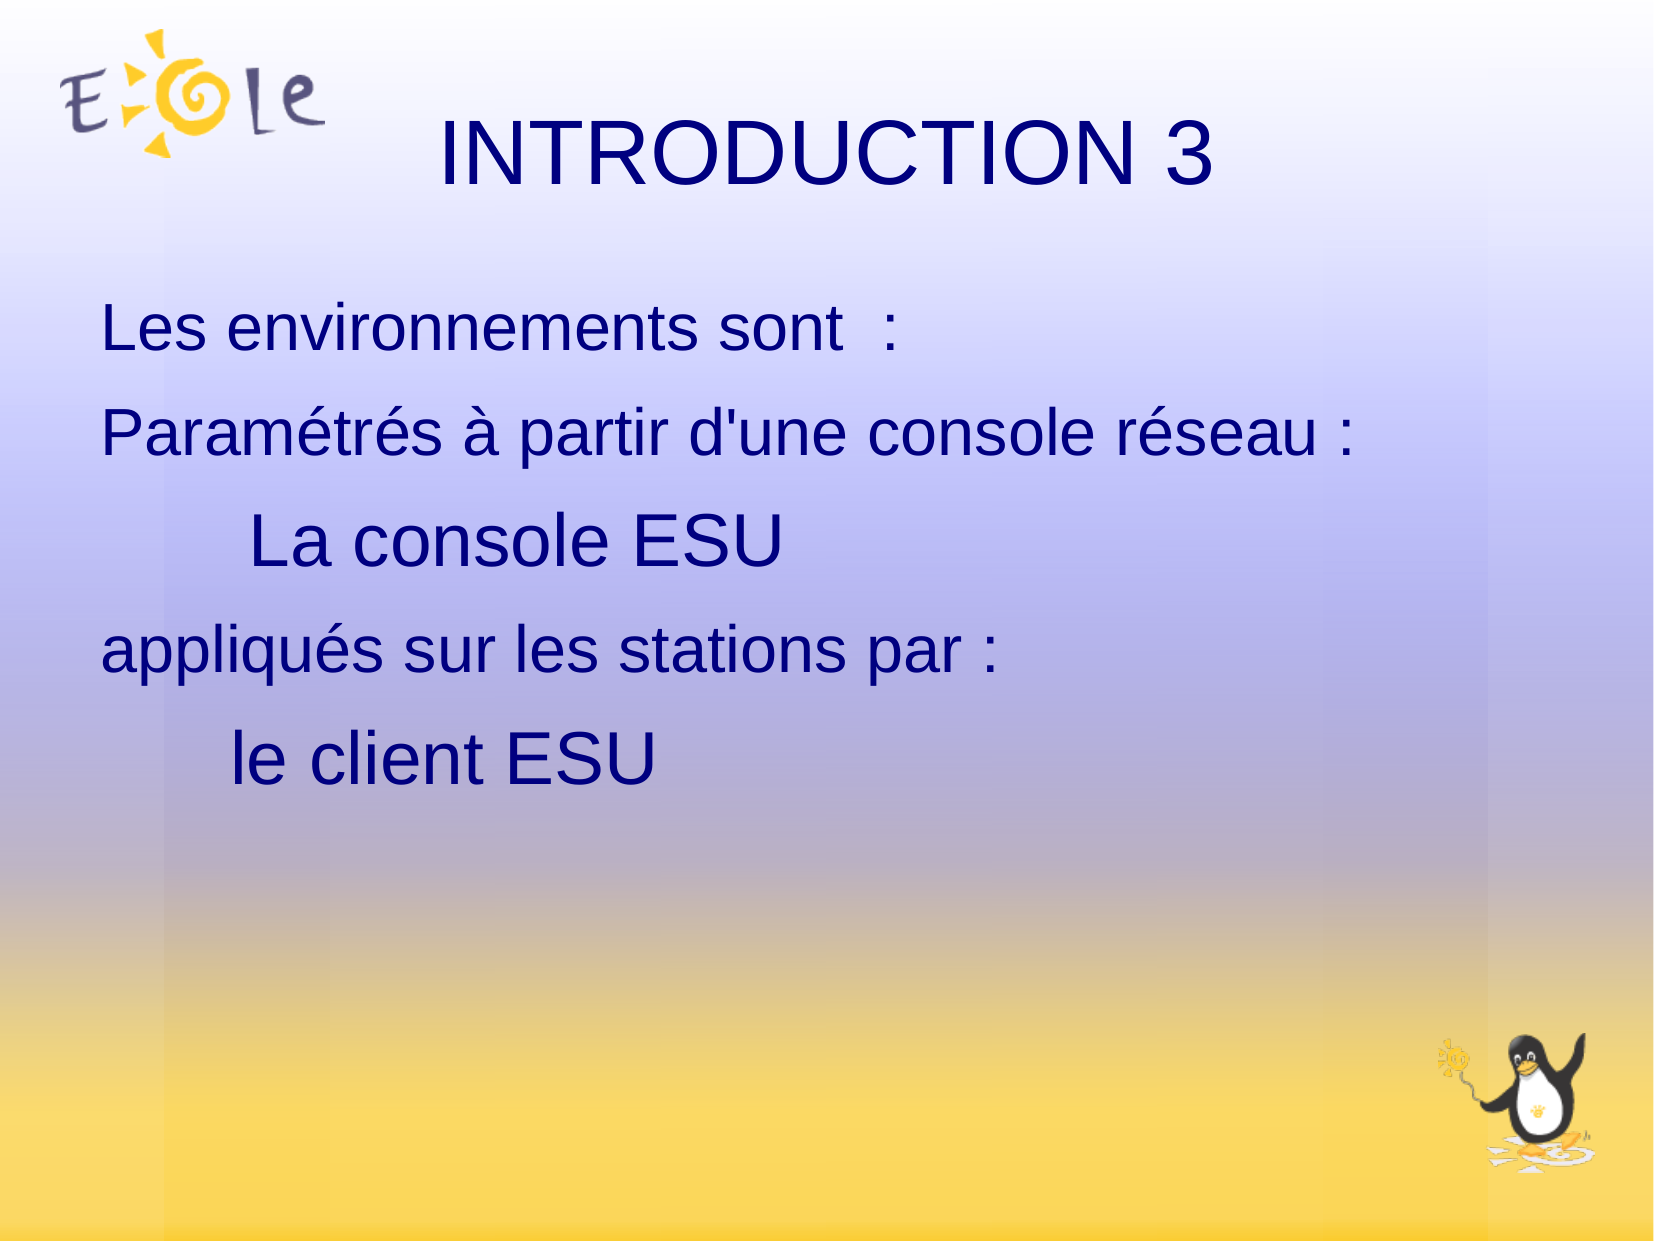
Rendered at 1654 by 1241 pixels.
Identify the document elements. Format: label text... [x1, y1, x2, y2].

title INTRODUCTION 3 [82, 49, 1571, 257]
picture [0, 0, 1654, 1241]
list Les environnements sont : Paramétrés à partir d'une console réseau : La console ESU appliqués sur les stations par : le client ESU [82, 290, 1571, 1109]
